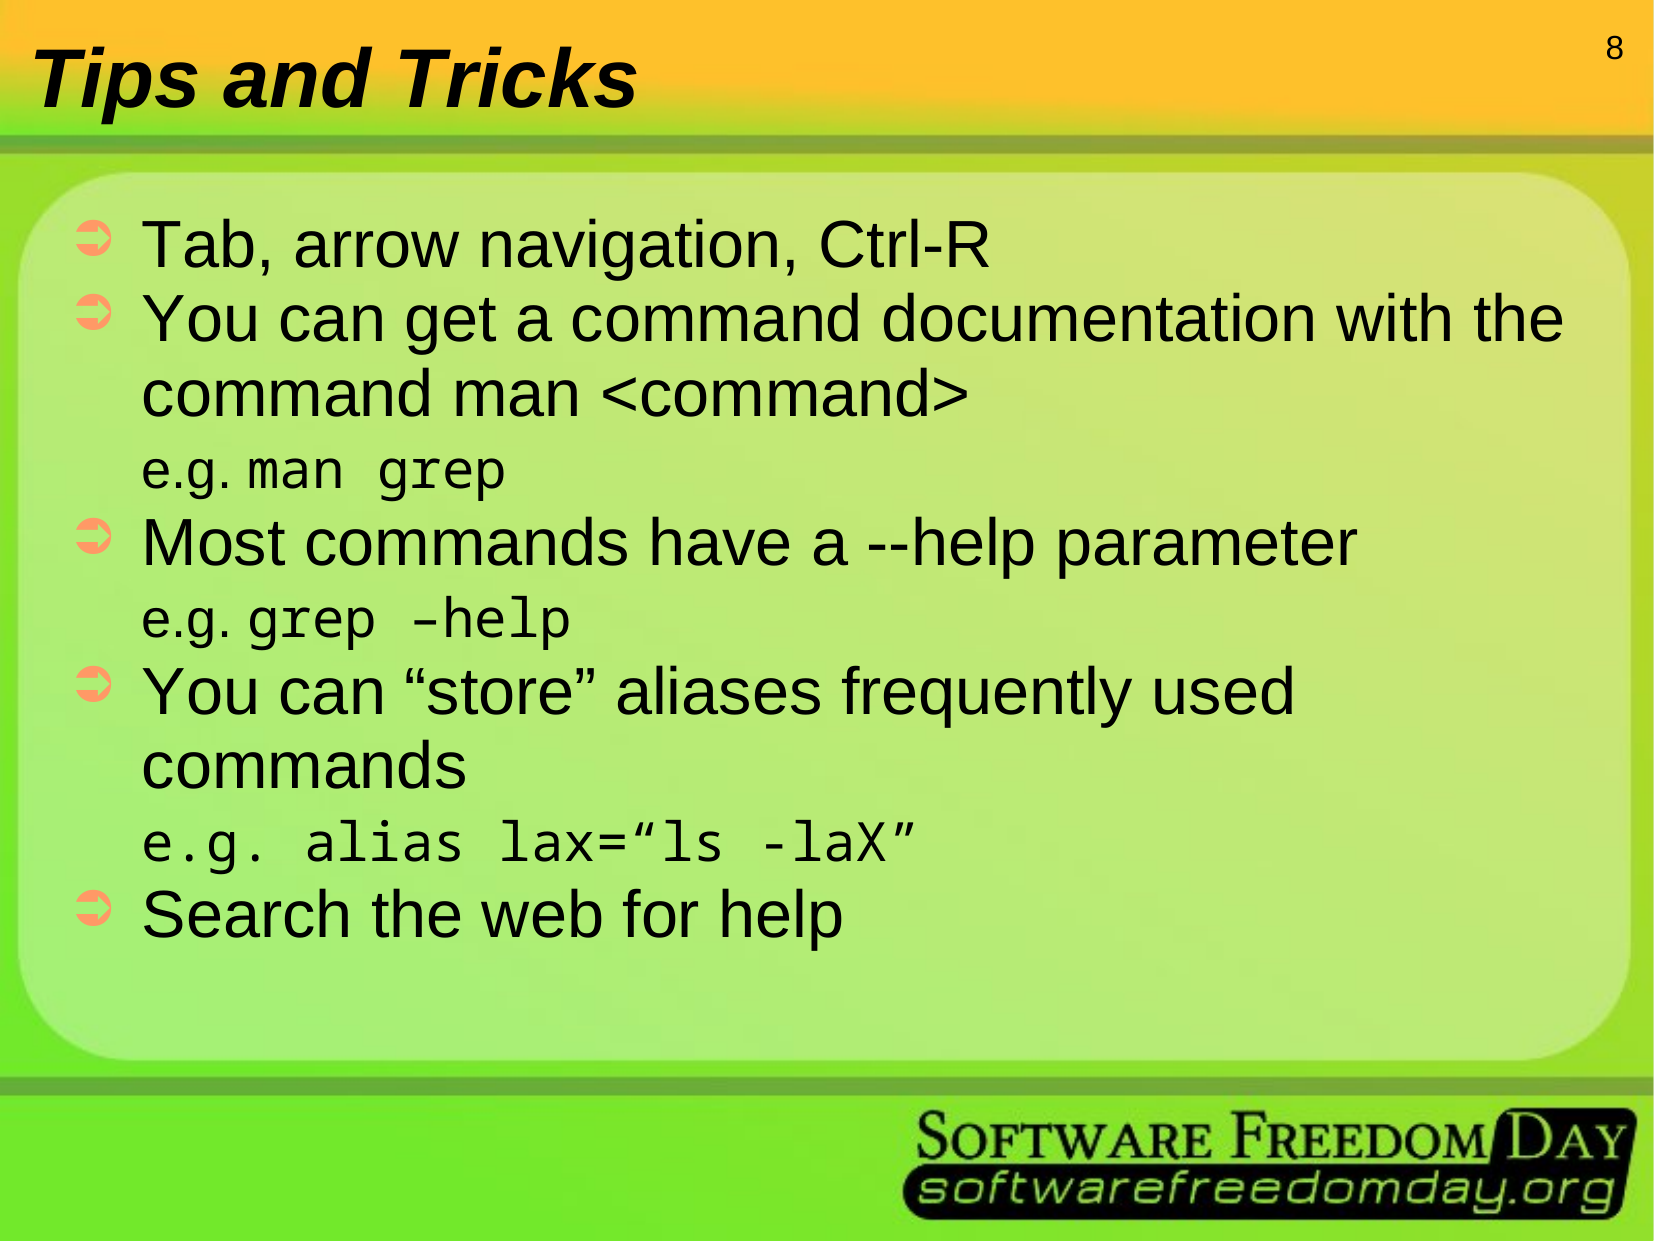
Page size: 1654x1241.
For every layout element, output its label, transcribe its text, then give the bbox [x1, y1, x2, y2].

title Tips and Tricks [29, 0, 1442, 159]
picture [0, 0, 1654, 1241]
list Tab, arrow navigation, Ctrl-R You can get a command documentation with the command man <command> e.g. man grep Most commands have a --help parameter e.g. grep –help You can “store” aliases frequently used commands e.g. alias lax=“ls -laX” Search the web for help [59, 206, 1595, 1026]
